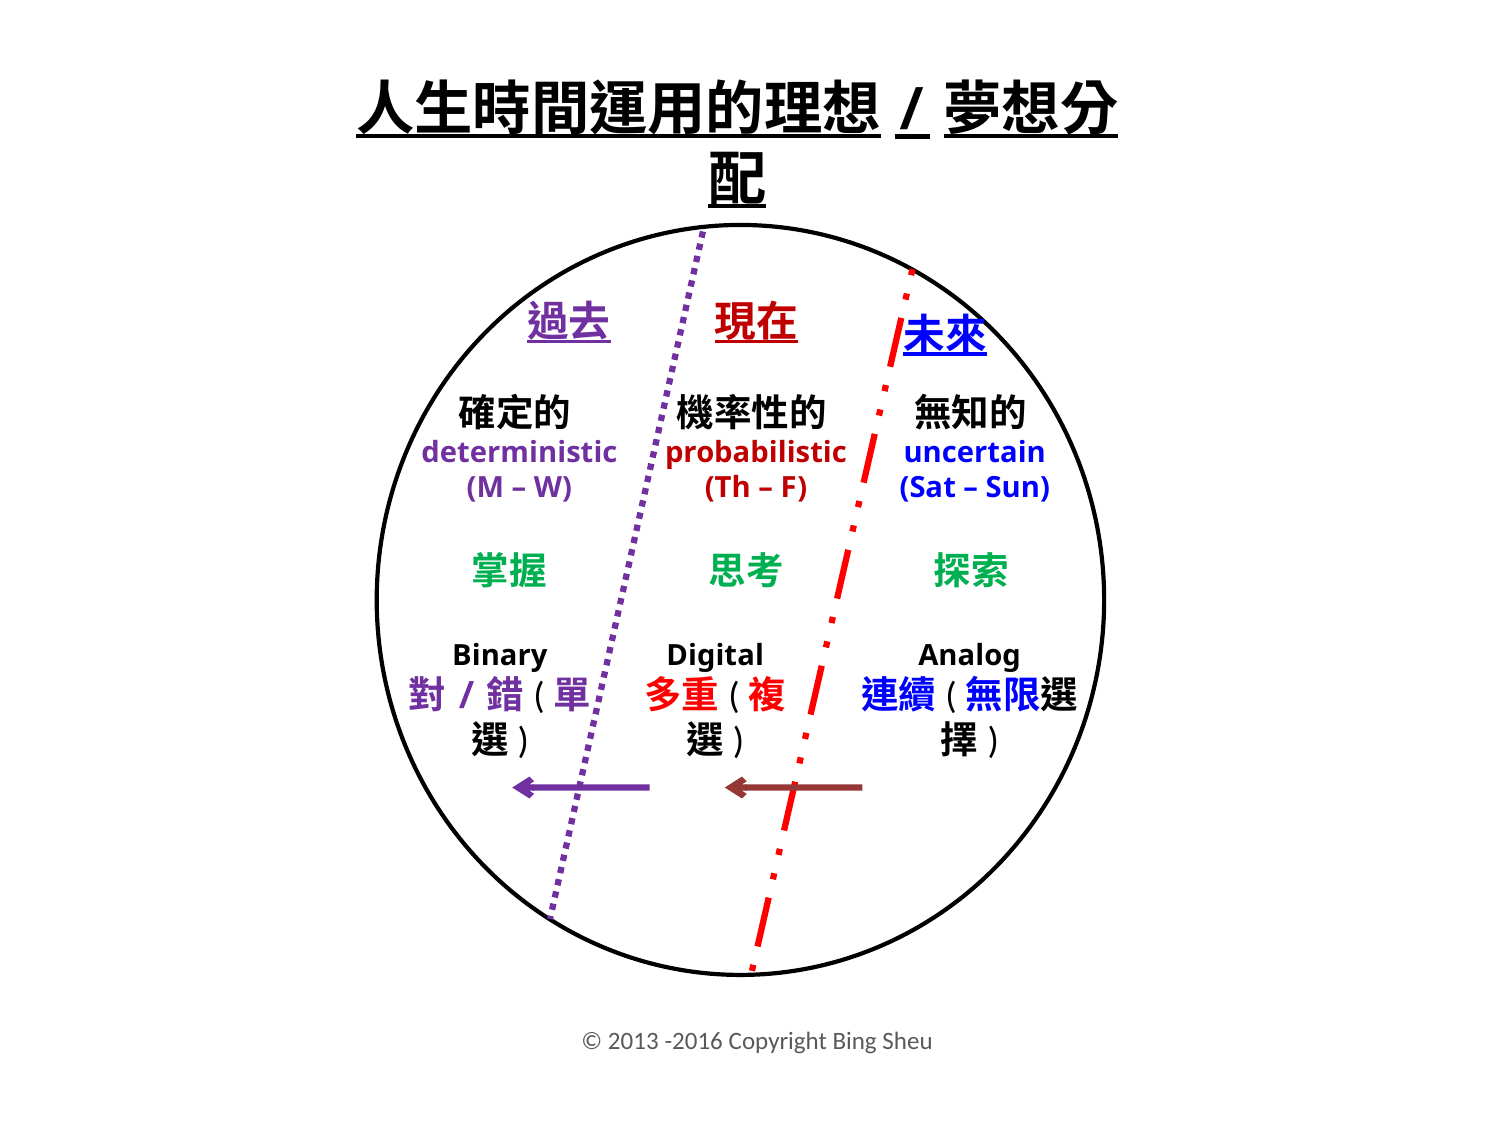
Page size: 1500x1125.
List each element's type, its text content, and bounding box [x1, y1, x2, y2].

text_box [445, 224, 1036, 381]
text_box [415, 648, 1066, 975]
text_box Analog 連續(無限選擇) [827, 628, 1113, 769]
text_box Digital 多重(複選) [605, 628, 825, 769]
text_box 機率性的probabilistic (Th – F) [637, 381, 862, 511]
text_box © 2013 -2016 Copyright Bing Sheu [566, 1017, 949, 1062]
text_box [376, 489, 1105, 689]
text_box 掌握 [456, 539, 575, 600]
text_box 無知的uncertain (Sat – Sun) [862, 381, 1088, 511]
text_box 確定的deterministic (M – W) [388, 381, 637, 511]
text_box 過去 [512, 287, 638, 353]
text_box Binary 對/錯(單選) [387, 628, 605, 769]
text_box 探索 [918, 539, 1038, 600]
text_box 現在 [699, 287, 852, 353]
text_box 思考 [693, 539, 813, 600]
text_box 未來 [888, 299, 1013, 365]
text_box 人生時間運用的理想/夢想分配 [324, 64, 1150, 219]
